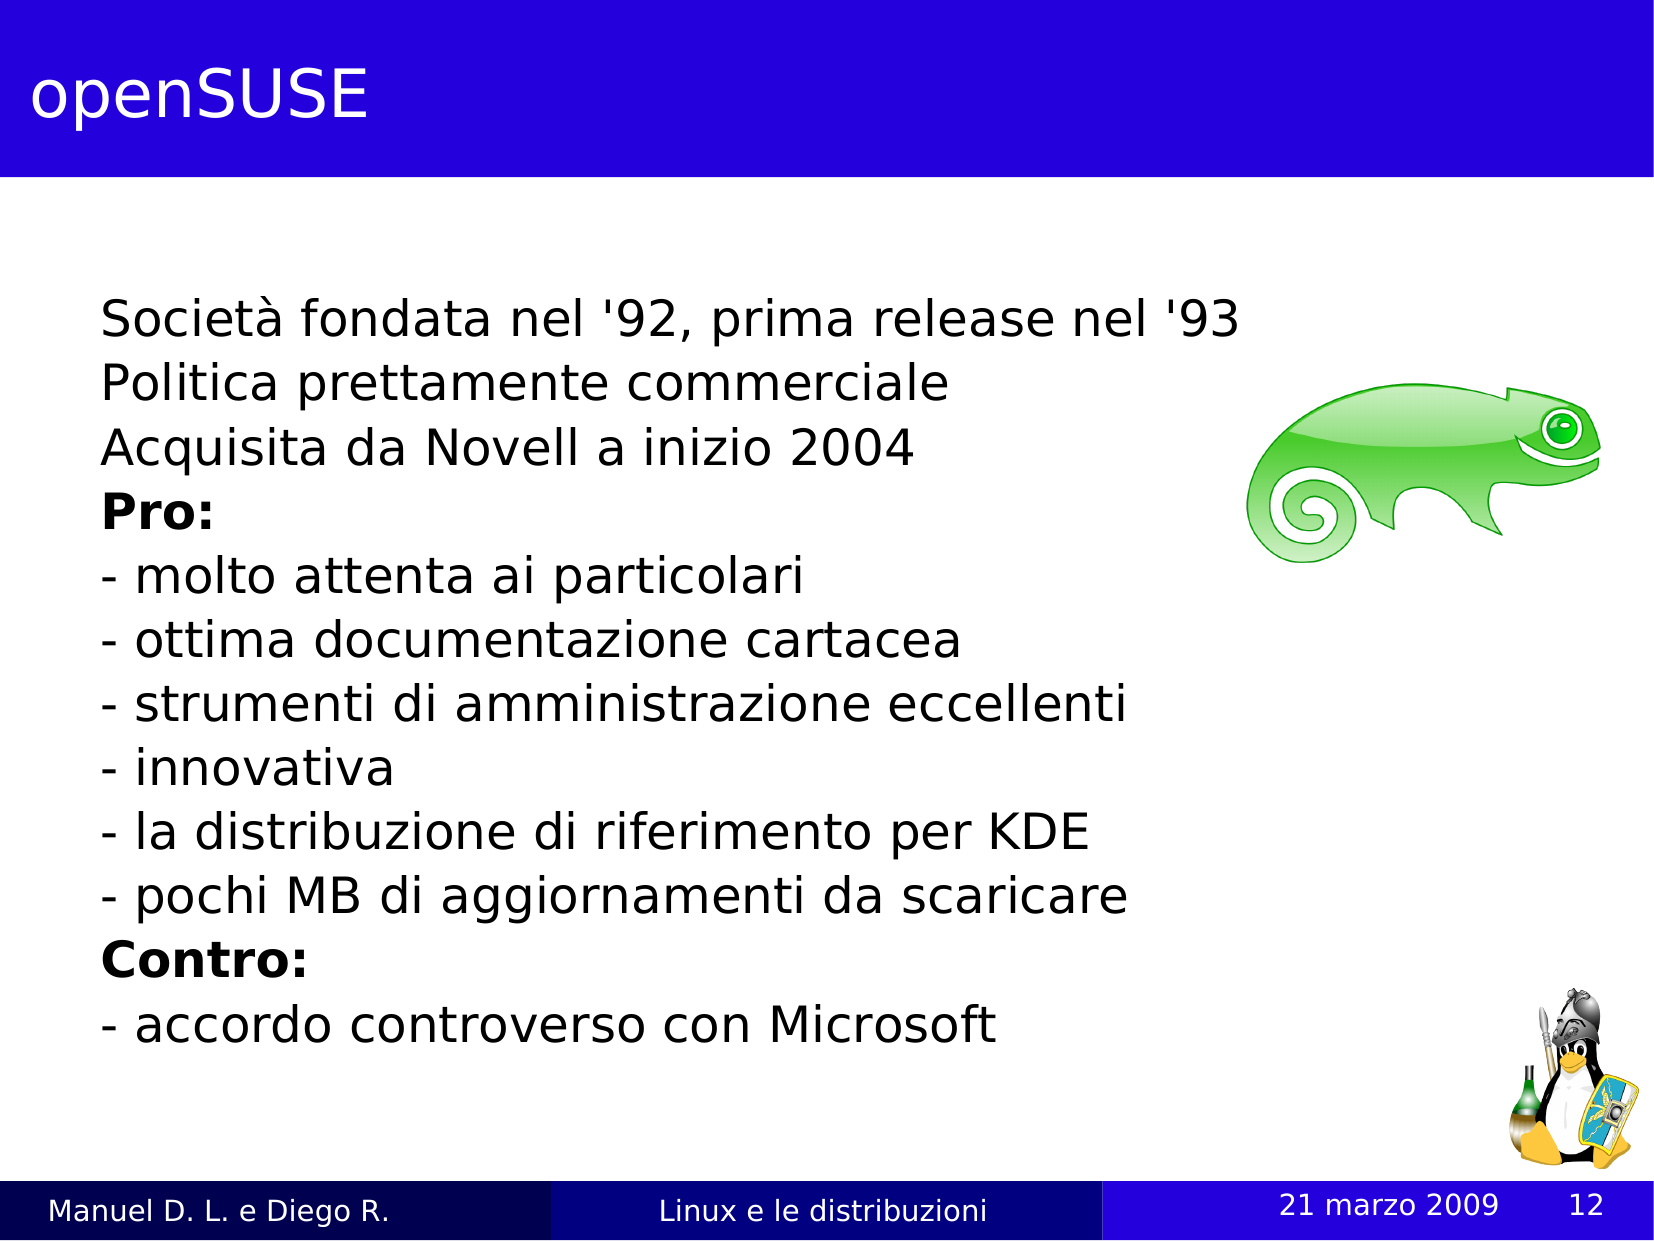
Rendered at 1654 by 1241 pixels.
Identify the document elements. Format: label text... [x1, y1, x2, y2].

picture [1246, 383, 1601, 563]
title openSUSE [29, 0, 1518, 198]
list Società fondata nel '92, prima release nel '93 Politica prettamente commerciale Acquisita da Novell a inizio 2004 Pro: - molto attenta ai particolari - ottima documentazione cartacea - strumenti di amministrazione eccellenti - innovativa - la distribuzione di riferimento per KDE - pochi MB di aggiornamenti da scaricare Contro: - accordo controverso con Microsoft [82, 290, 1571, 1109]
picture [1509, 988, 1639, 1169]
